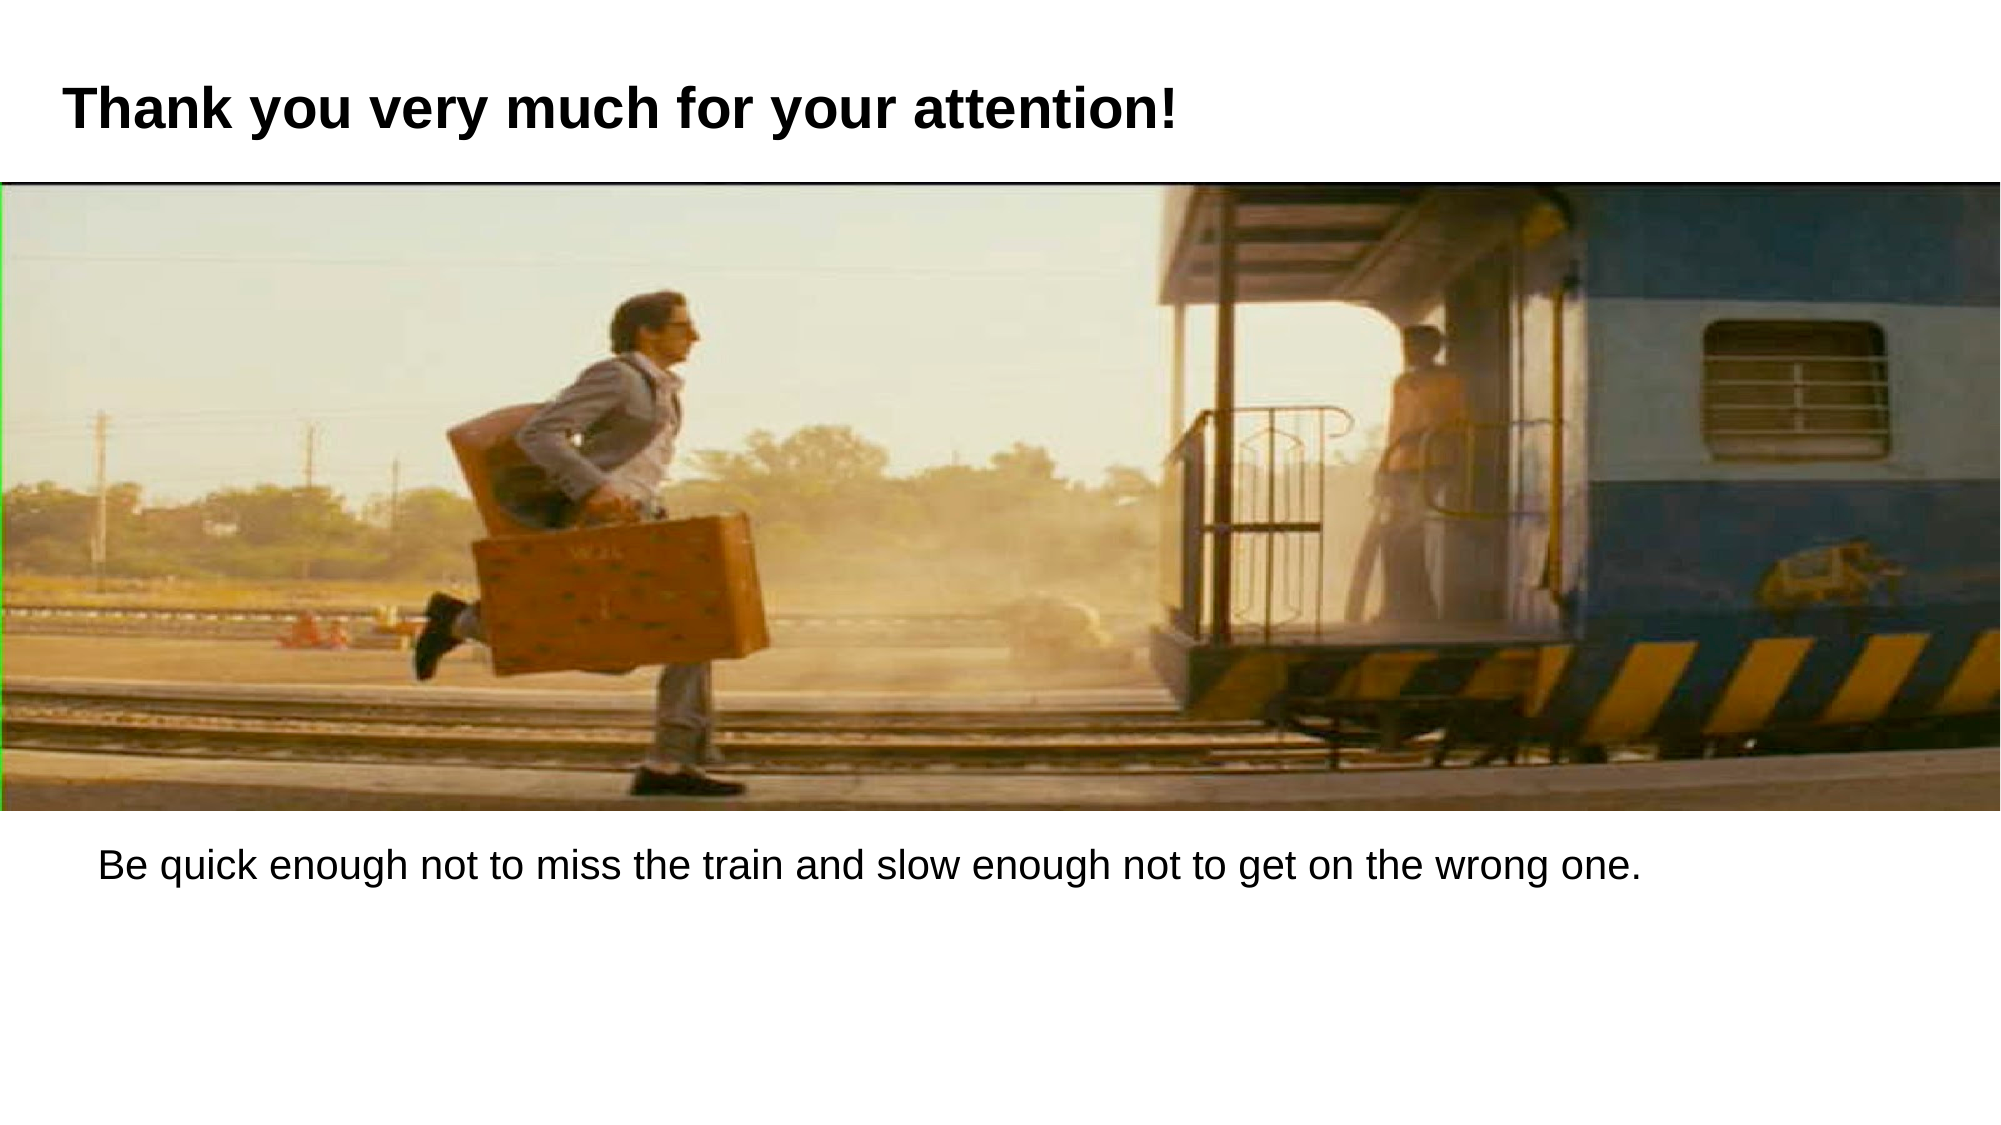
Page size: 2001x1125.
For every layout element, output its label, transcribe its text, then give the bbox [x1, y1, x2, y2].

text_box Thank you very much for your attention! [47, 68, 1748, 166]
text_box Be quick enough not to miss the train and slow enough not to get on the wrong one. [82, 834, 1970, 898]
picture [0, 182, 2001, 811]
